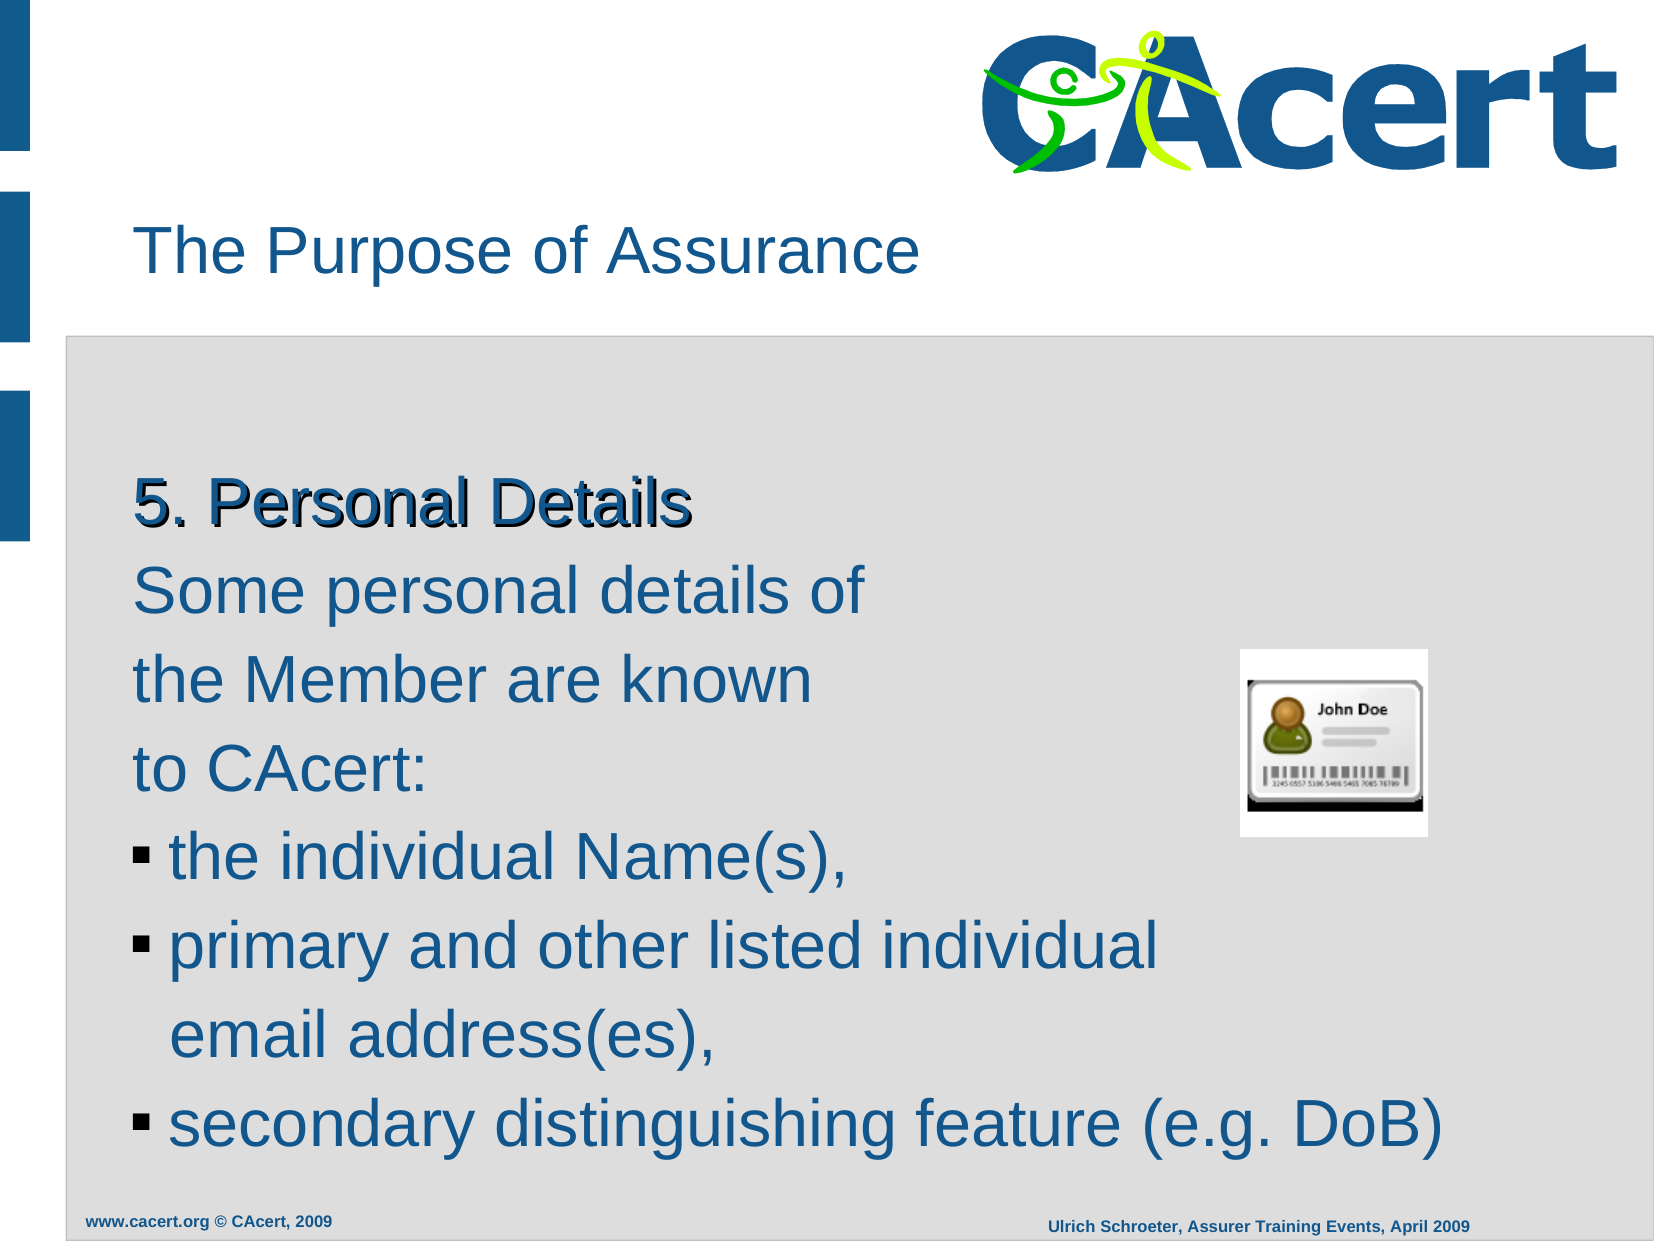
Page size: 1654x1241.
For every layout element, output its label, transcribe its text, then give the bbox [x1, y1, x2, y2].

picture [1240, 649, 1428, 838]
text_box The Purpose of Assurance [118, 191, 938, 296]
text_box 5. Personal Details Some personal details of the Member are known to CAcert: the individual Name(s), primary and other listed individual email address(es), secondary distinguishing feature (e.g. DoB) [118, 442, 1461, 1168]
